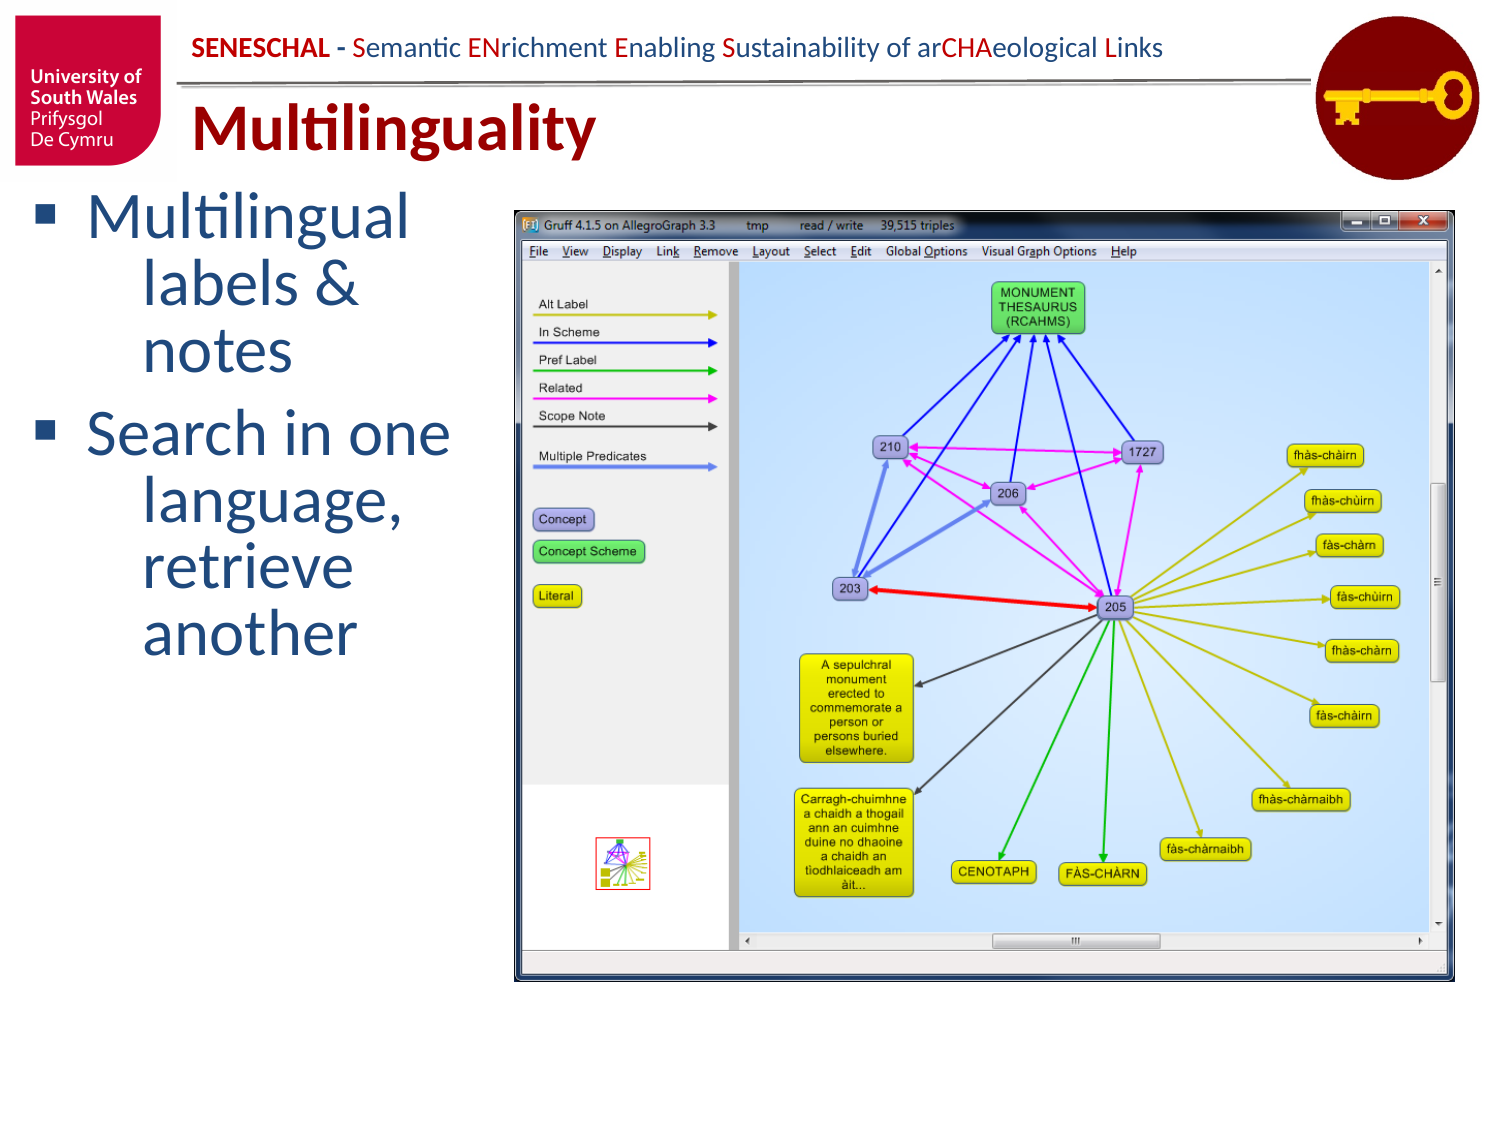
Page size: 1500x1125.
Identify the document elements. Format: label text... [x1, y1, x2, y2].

text_box SENESCHAL - Semantic ENrichment Enabling Sustainability of arCHAeological Links [176, 20, 1311, 80]
picture [1311, 12, 1484, 185]
picture [0, 0, 177, 182]
picture [514, 210, 1455, 982]
list Multilingual labels & notes Search in one language, retrieve another [15, 181, 501, 784]
title Multilinguality [176, 85, 1312, 182]
